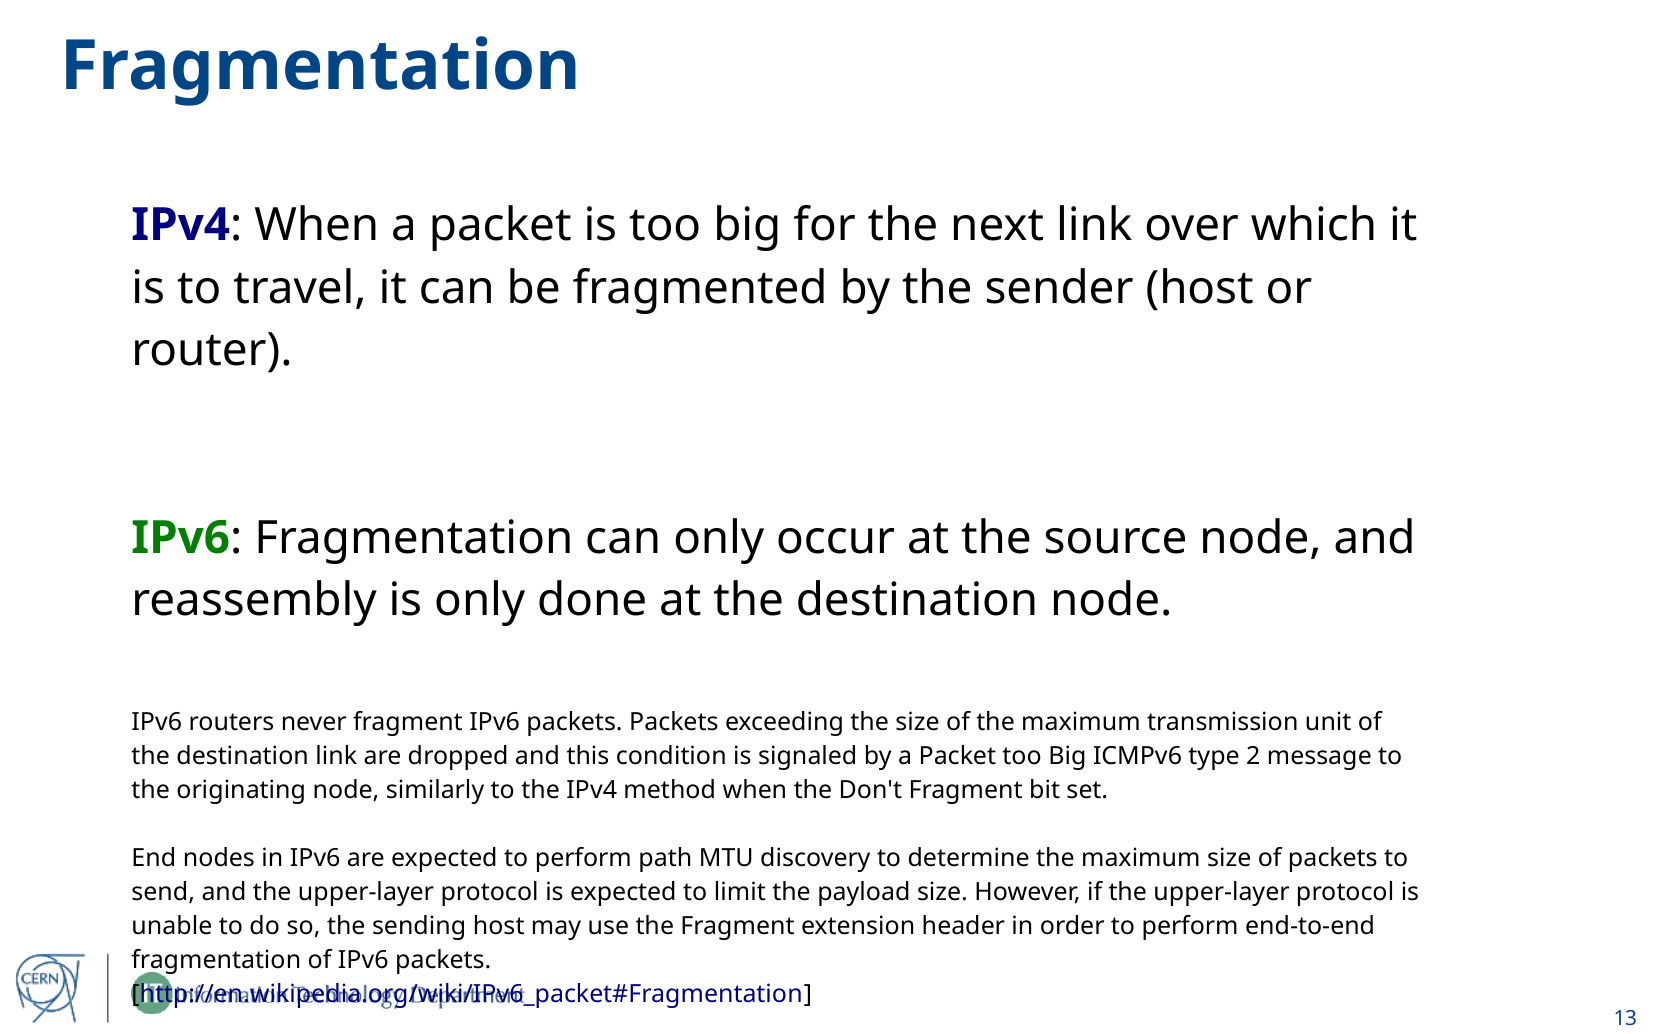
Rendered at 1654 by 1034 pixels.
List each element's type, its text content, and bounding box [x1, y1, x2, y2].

title Fragmentation [60, 0, 1528, 138]
text_box IPv4: When a packet is too big for the next link over which it is to travel, it can be fragmented by the sender (host or router). IPv6: Fragmentation can only occur at the source node, and reassembly is only done at the destination node. IPv6 routers never fragment IPv6 packets. Packets exceeding the size of the maximum transmission unit of the destination link are dropped and this condition is signaled by a Packet too Big ICMPv6 type 2 message to the originating node, similarly to the IPv4 method when the Don't Fragment bit set. End nodes in IPv6 are expected to perform path MTU discovery to determine the maximum size of packets to send, and the upper-layer protocol is expected to limit the payload size. However, if the upper-layer protocol is unable to do so, the sending host may use the Fragment extension header in order to perform end-to-end fragmentation of IPv6 packets. [http://en.wikipedia.org/wiki/IPv6_packet#Fragmentation] [116, 184, 1443, 1034]
picture [16, 985, 64, 1032]
picture [36, 1002, 50, 1009]
